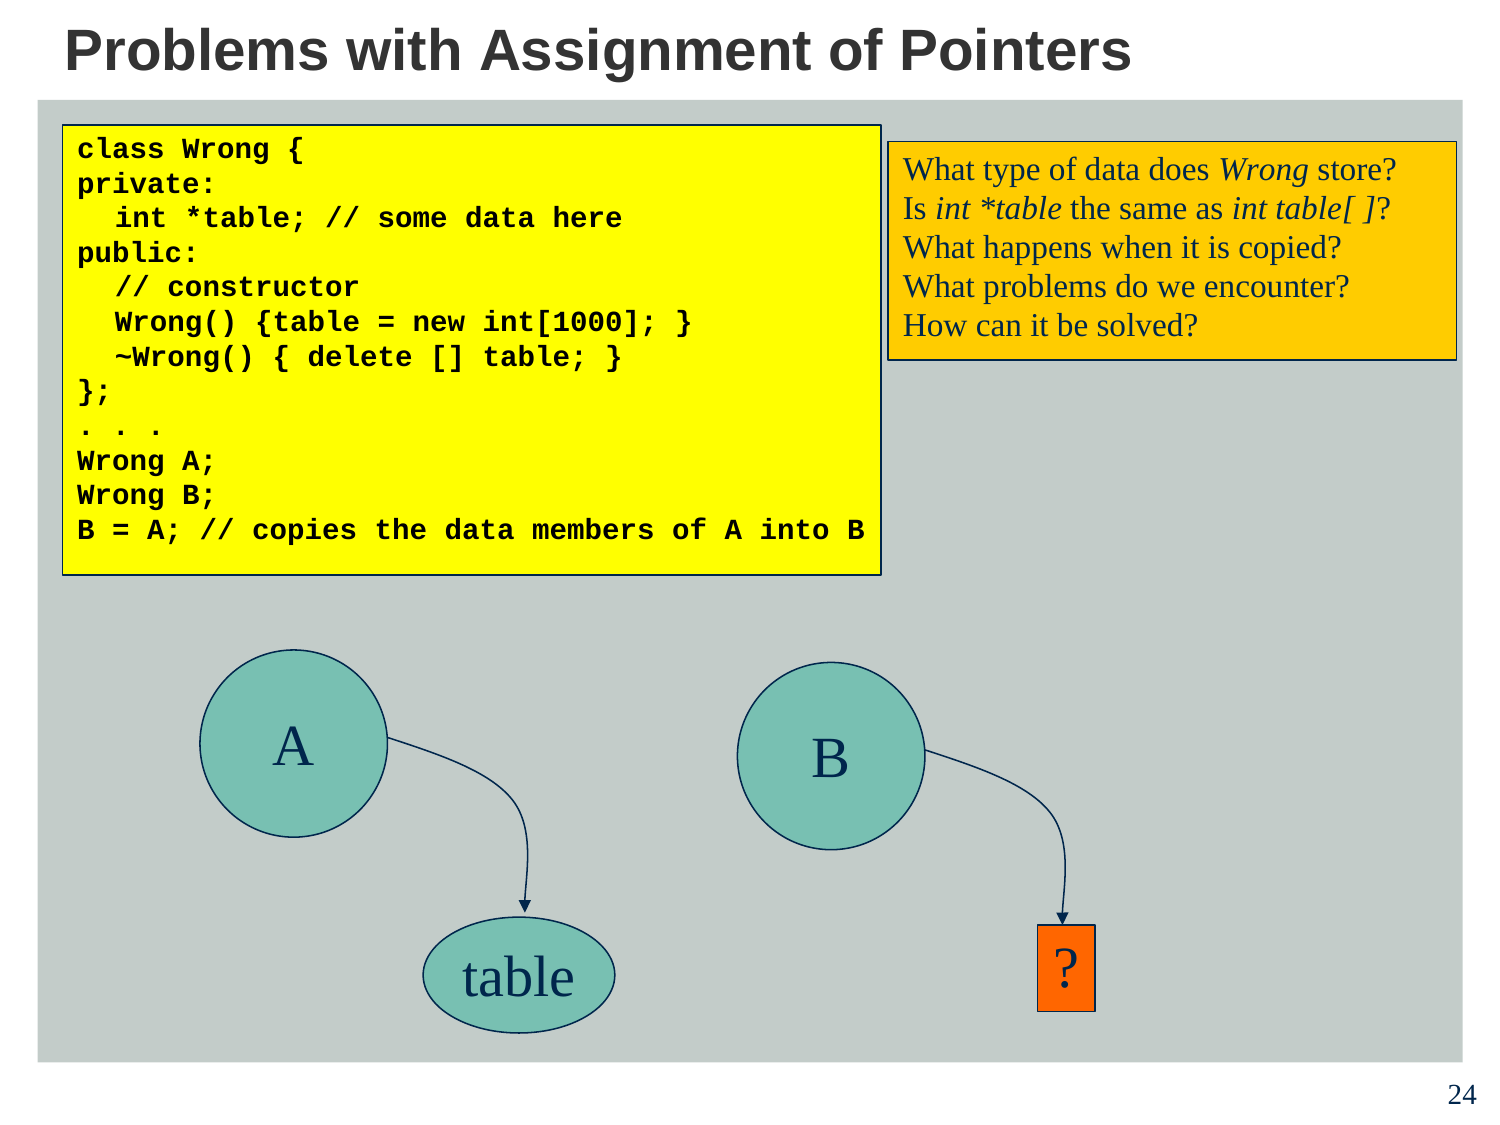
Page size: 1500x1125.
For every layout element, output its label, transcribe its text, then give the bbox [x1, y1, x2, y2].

text_box A [227, 677, 360, 810]
text_box class Wrong { private: int *table; // some data here public: // constructor Wrong() {table = new int[1000]; } ~Wrong() { delete [] table; } }; . . . Wrong A; Wrong B; B = A; // copies the data members of A into B [62, 124, 882, 596]
text_box table [451, 934, 587, 1016]
title Problems with Assignment of Pointers [49, 0, 1450, 91]
text_box [423, 917, 615, 1033]
text_box [199, 649, 388, 838]
text_box ? [1037, 924, 1096, 1012]
text_box B [765, 690, 898, 822]
list [37, 99, 1463, 1063]
text_box What type of data does Wrong store? Is int *table the same as int table[ ]? What happens when it is copied? What problems do we encounter? How can it be solved? [888, 141, 1457, 516]
text_box [737, 662, 925, 850]
